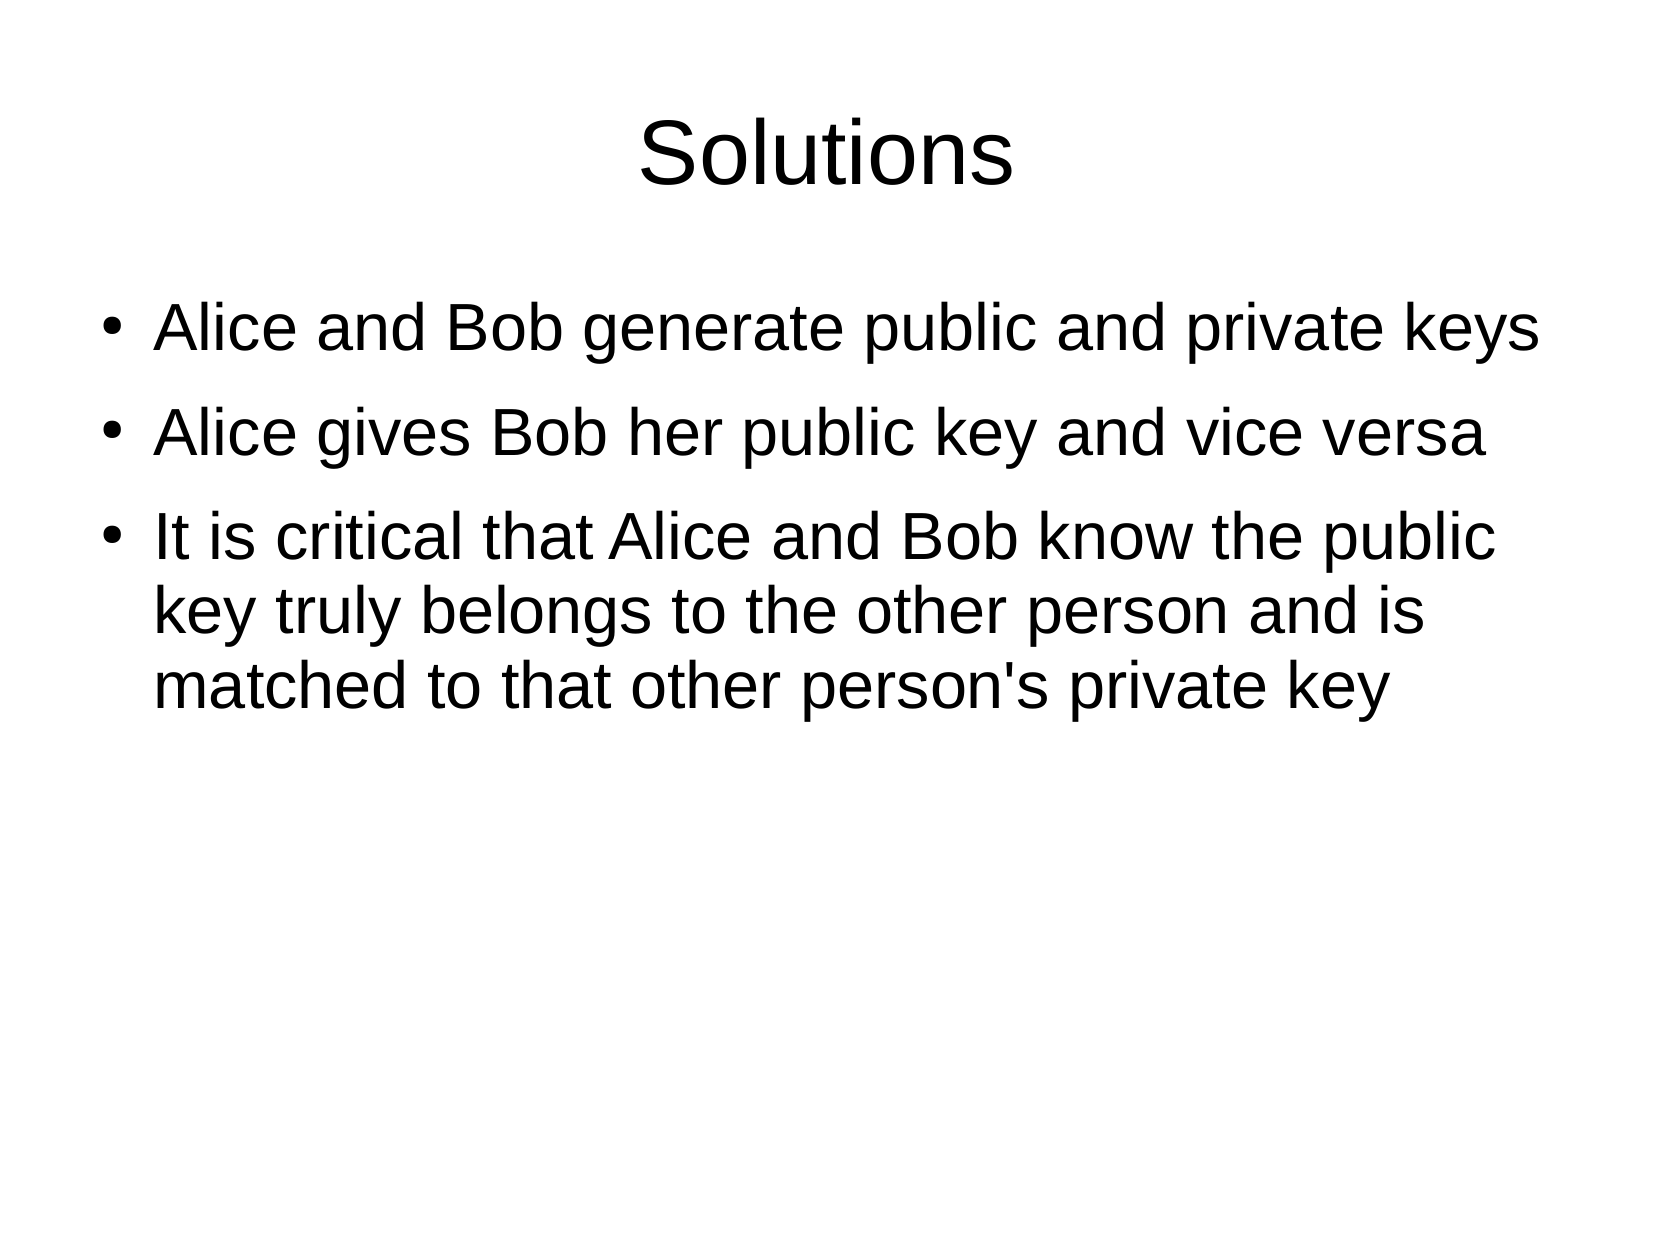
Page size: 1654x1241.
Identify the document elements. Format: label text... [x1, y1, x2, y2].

title Solutions [82, 49, 1571, 257]
list Alice and Bob generate public and private keys Alice gives Bob her public key and vice versa It is critical that Alice and Bob know the public key truly belongs to the other person and is matched to that other person's private key [82, 290, 1571, 1010]
